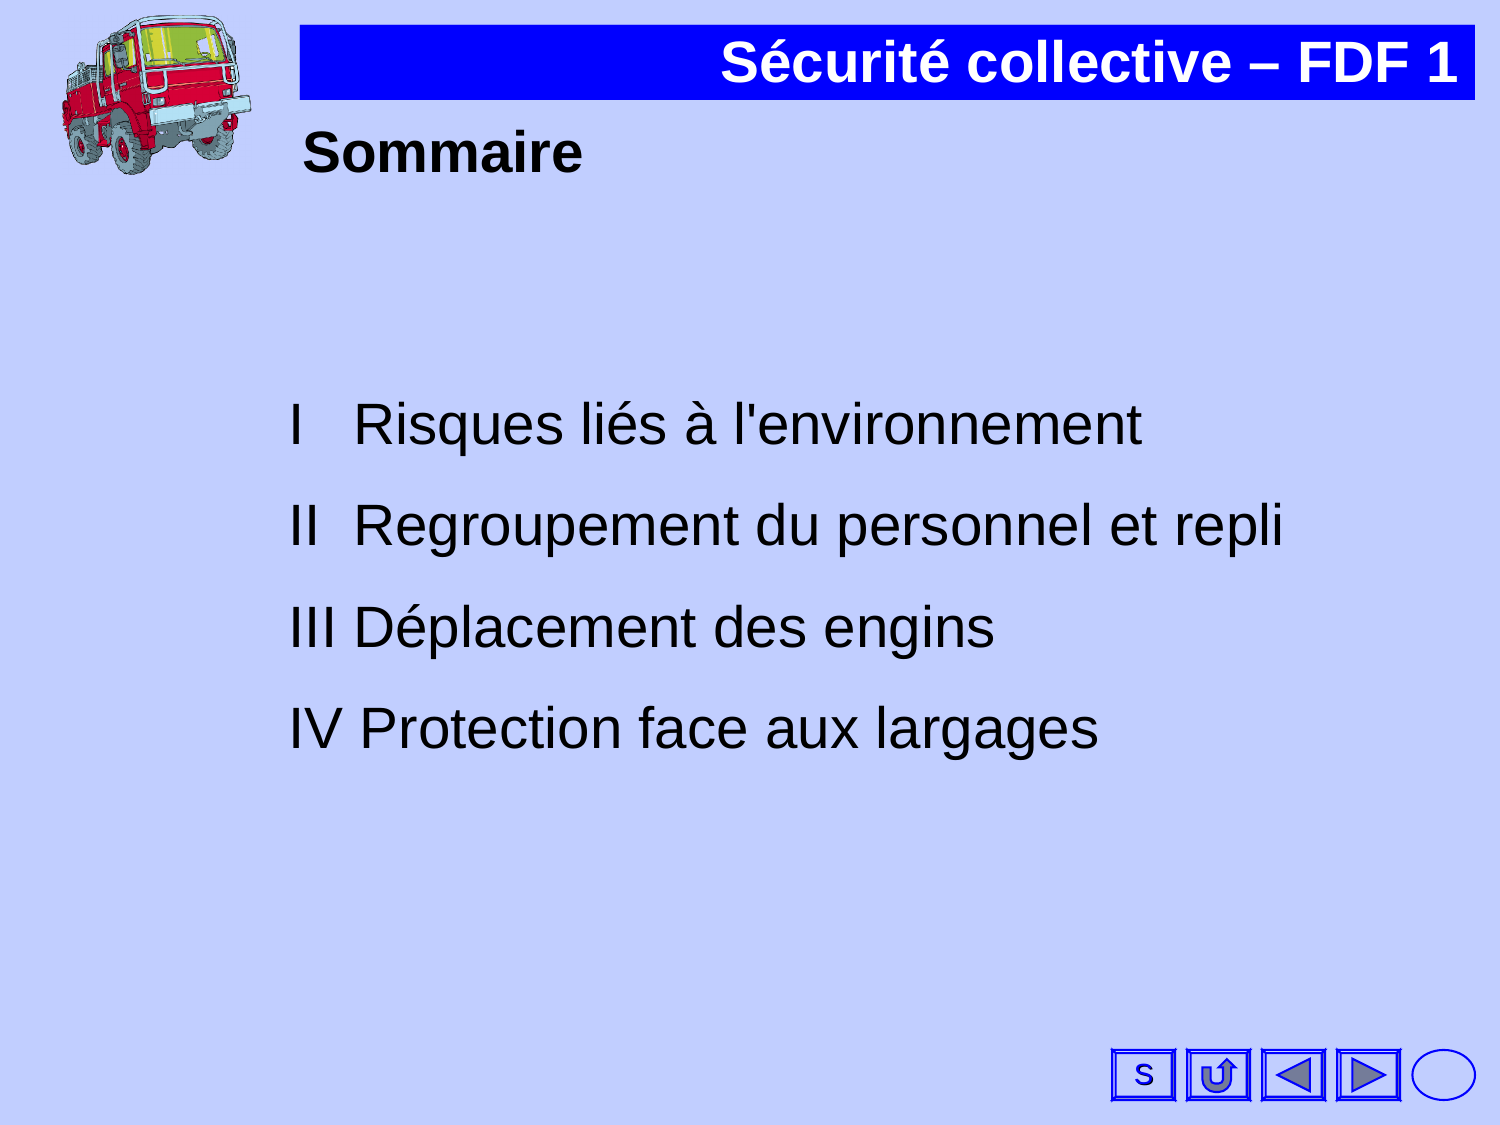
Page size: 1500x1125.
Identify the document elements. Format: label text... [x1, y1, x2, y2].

text_box Sommaire [287, 112, 600, 193]
text_box [1412, 1049, 1476, 1101]
text_box I Risques liés à l'environnement II Regroupement du personnel et repli III Déplacement des engins IV Protection face aux largages [273, 383, 1301, 769]
text_box Sécurité collective – FDF 1 [299, 24, 1475, 100]
